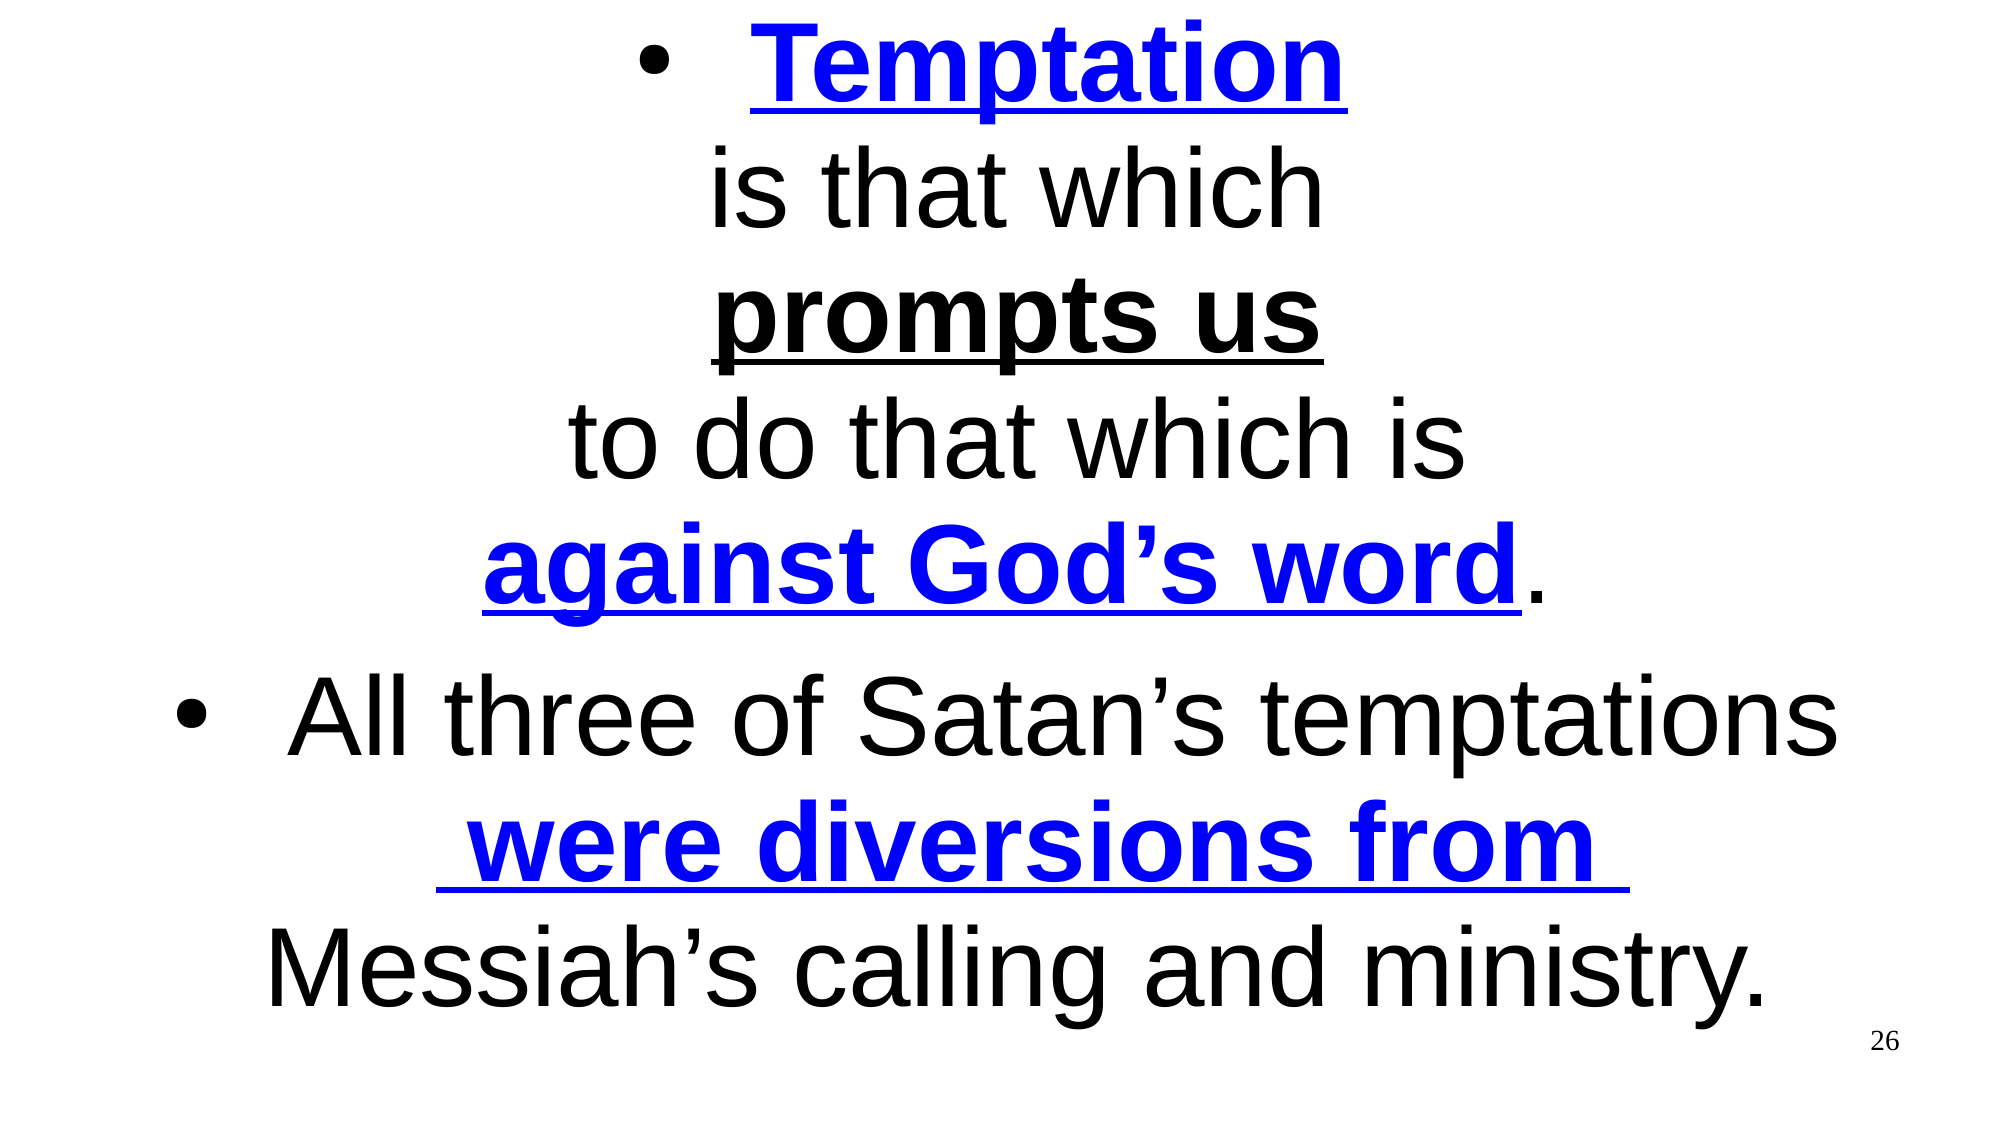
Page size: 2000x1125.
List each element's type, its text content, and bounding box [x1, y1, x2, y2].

list Temptation is that which prompts us to do that which is against God’s word. All three of Satan’s temptations were diversions from Messiah’s calling and ministry. [0, 0, 1996, 1123]
